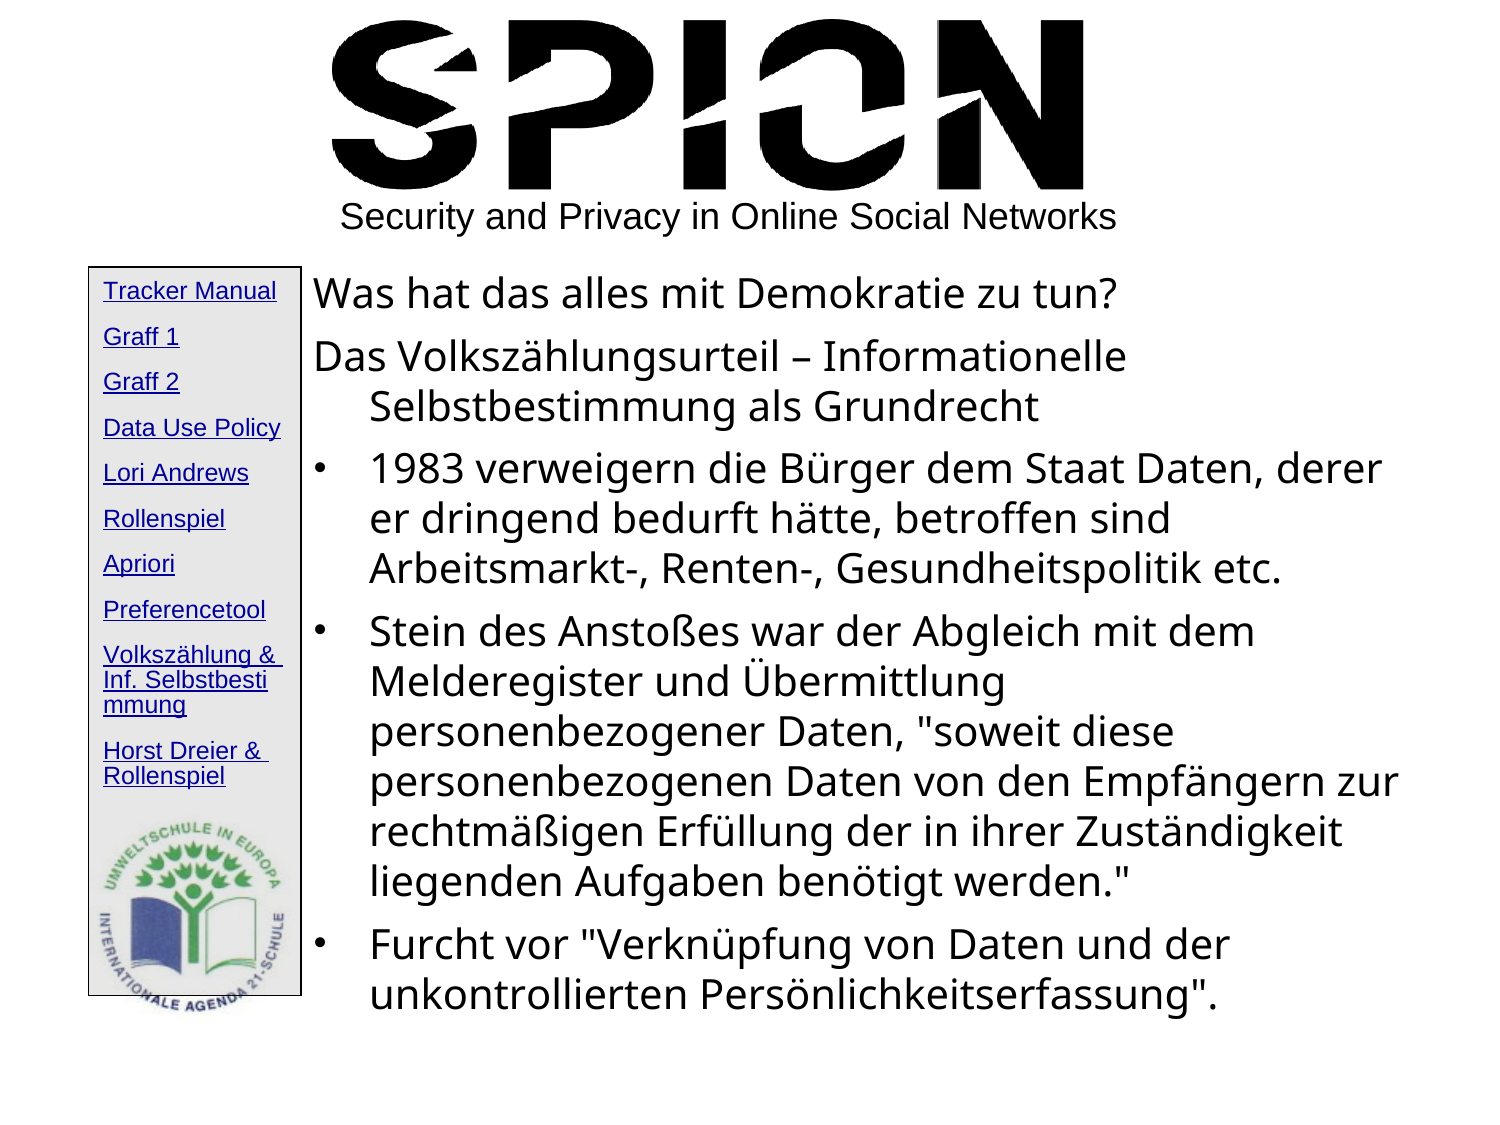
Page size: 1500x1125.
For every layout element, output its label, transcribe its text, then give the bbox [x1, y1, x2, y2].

picture [324, 0, 1093, 208]
picture [88, 996, 293, 1024]
list Was hat das alles mit Demokratie zu tun? Das Volkszählungsurteil – Informationelle Selbstbestimmung als Grundrecht 1983 verweigern die Bürger dem Staat Daten, derer er dringend bedurft hätte, betroffen sind Arbeitsmarkt-, Renten-, Gesundheitspolitik etc. Stein des Anstoßes war der Abgleich mit dem Melderegister und Übermittlung personenbezogener Daten, "soweit diese personenbezogenen Daten von den Empfängern zur rechtmäßigen Erfüllung der in ihrer Zuständigkeit liegenden Aufgaben benötigt werden." Furcht vor "Verknüpfung von Daten und der unkontrollierten Persönlichkeitserfassung". [312, 267, 1411, 1026]
